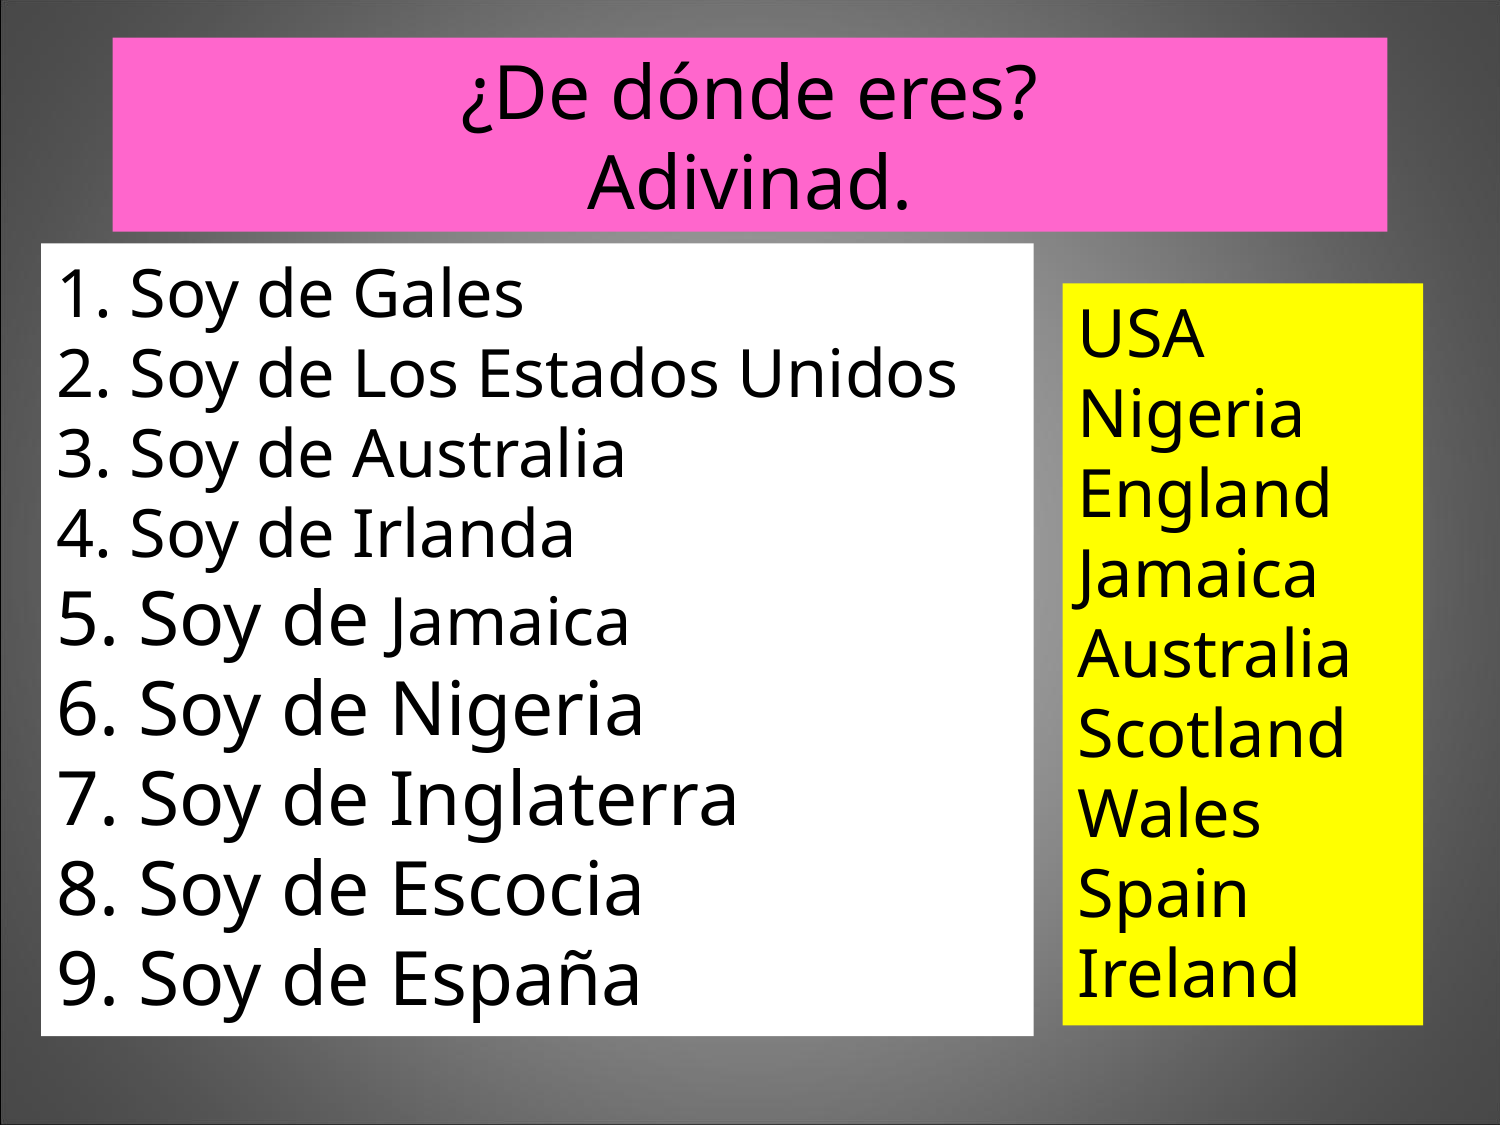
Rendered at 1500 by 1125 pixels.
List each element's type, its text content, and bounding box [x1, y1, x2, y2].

text_box 1. Soy de Gales 2. Soy de Los Estados Unidos 3. Soy de Australia 4. Soy de Irlanda 5. Soy de Jamaica 6. Soy de Nigeria 7. Soy de Inglaterra 8. Soy de Escocia 9. Soy de España [41, 243, 1034, 1037]
picture [0, 0, 1500, 1125]
text_box USA Nigeria England Jamaica Australia Scotland Wales Spain Ireland [1062, 283, 1424, 1026]
title ¿De dónde eres? Adivinad. [112, 37, 1388, 232]
